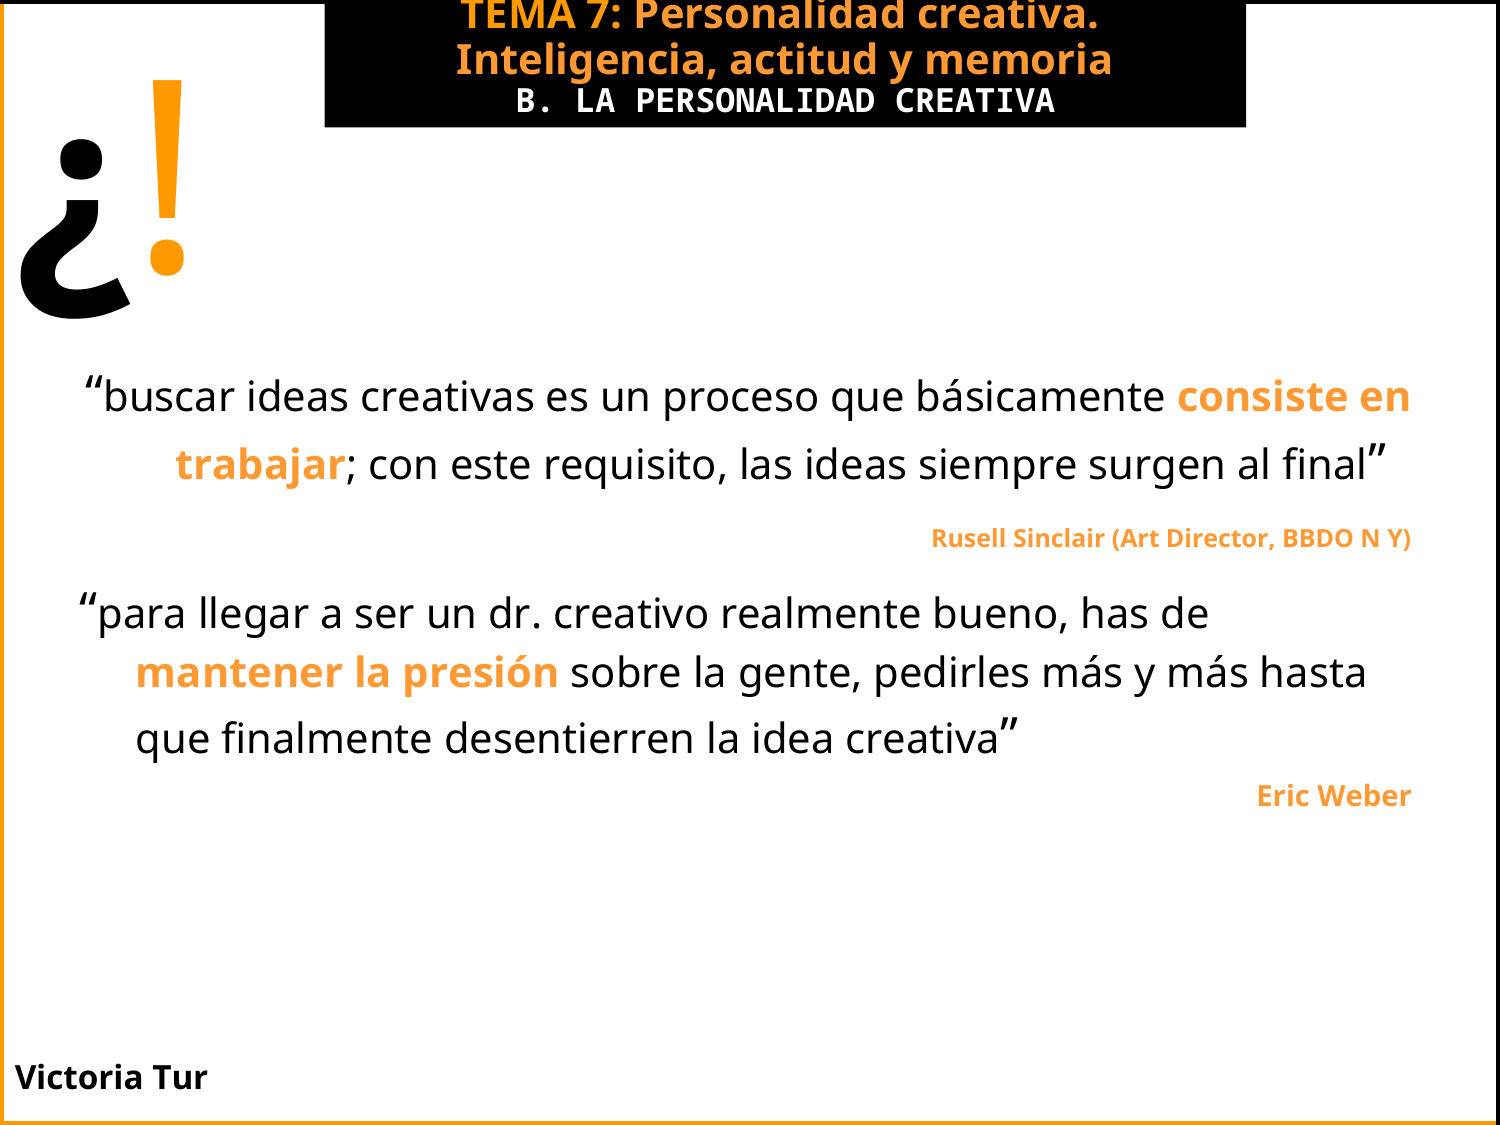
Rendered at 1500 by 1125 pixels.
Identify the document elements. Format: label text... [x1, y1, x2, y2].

list “buscar ideas creativas es un proceso que básicamente consiste en trabajar; con este requisito, las ideas siempre surgen al final” Rusell Sinclair (Art Director, BBDO N Y) “para llegar a ser un dr. creativo realmente bueno, has de mantener la presión sobre la gente, pedirles más y más hasta que finalmente desentierren la idea creativa” Eric Weber [64, 349, 1427, 998]
